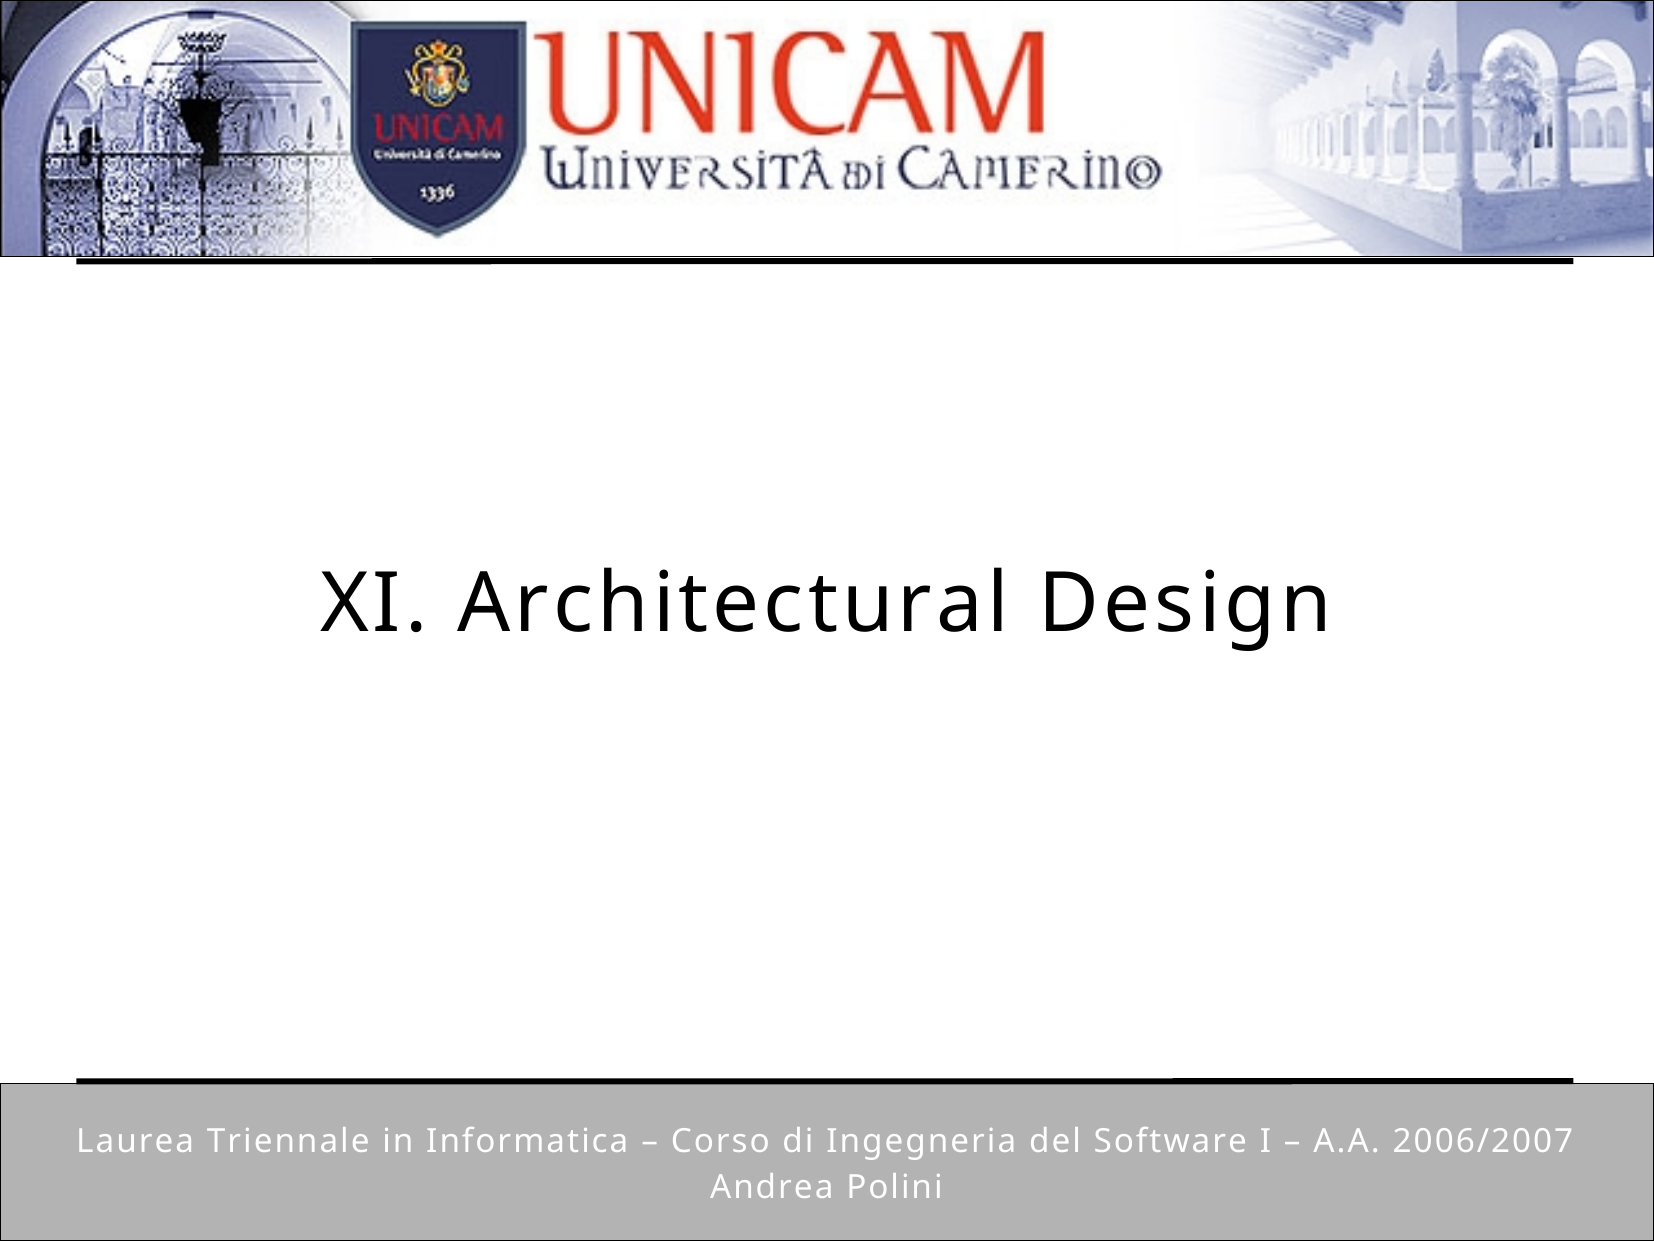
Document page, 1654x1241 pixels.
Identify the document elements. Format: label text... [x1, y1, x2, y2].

picture [1, 1, 1653, 256]
title XI. Architectural Design [82, 495, 1571, 704]
